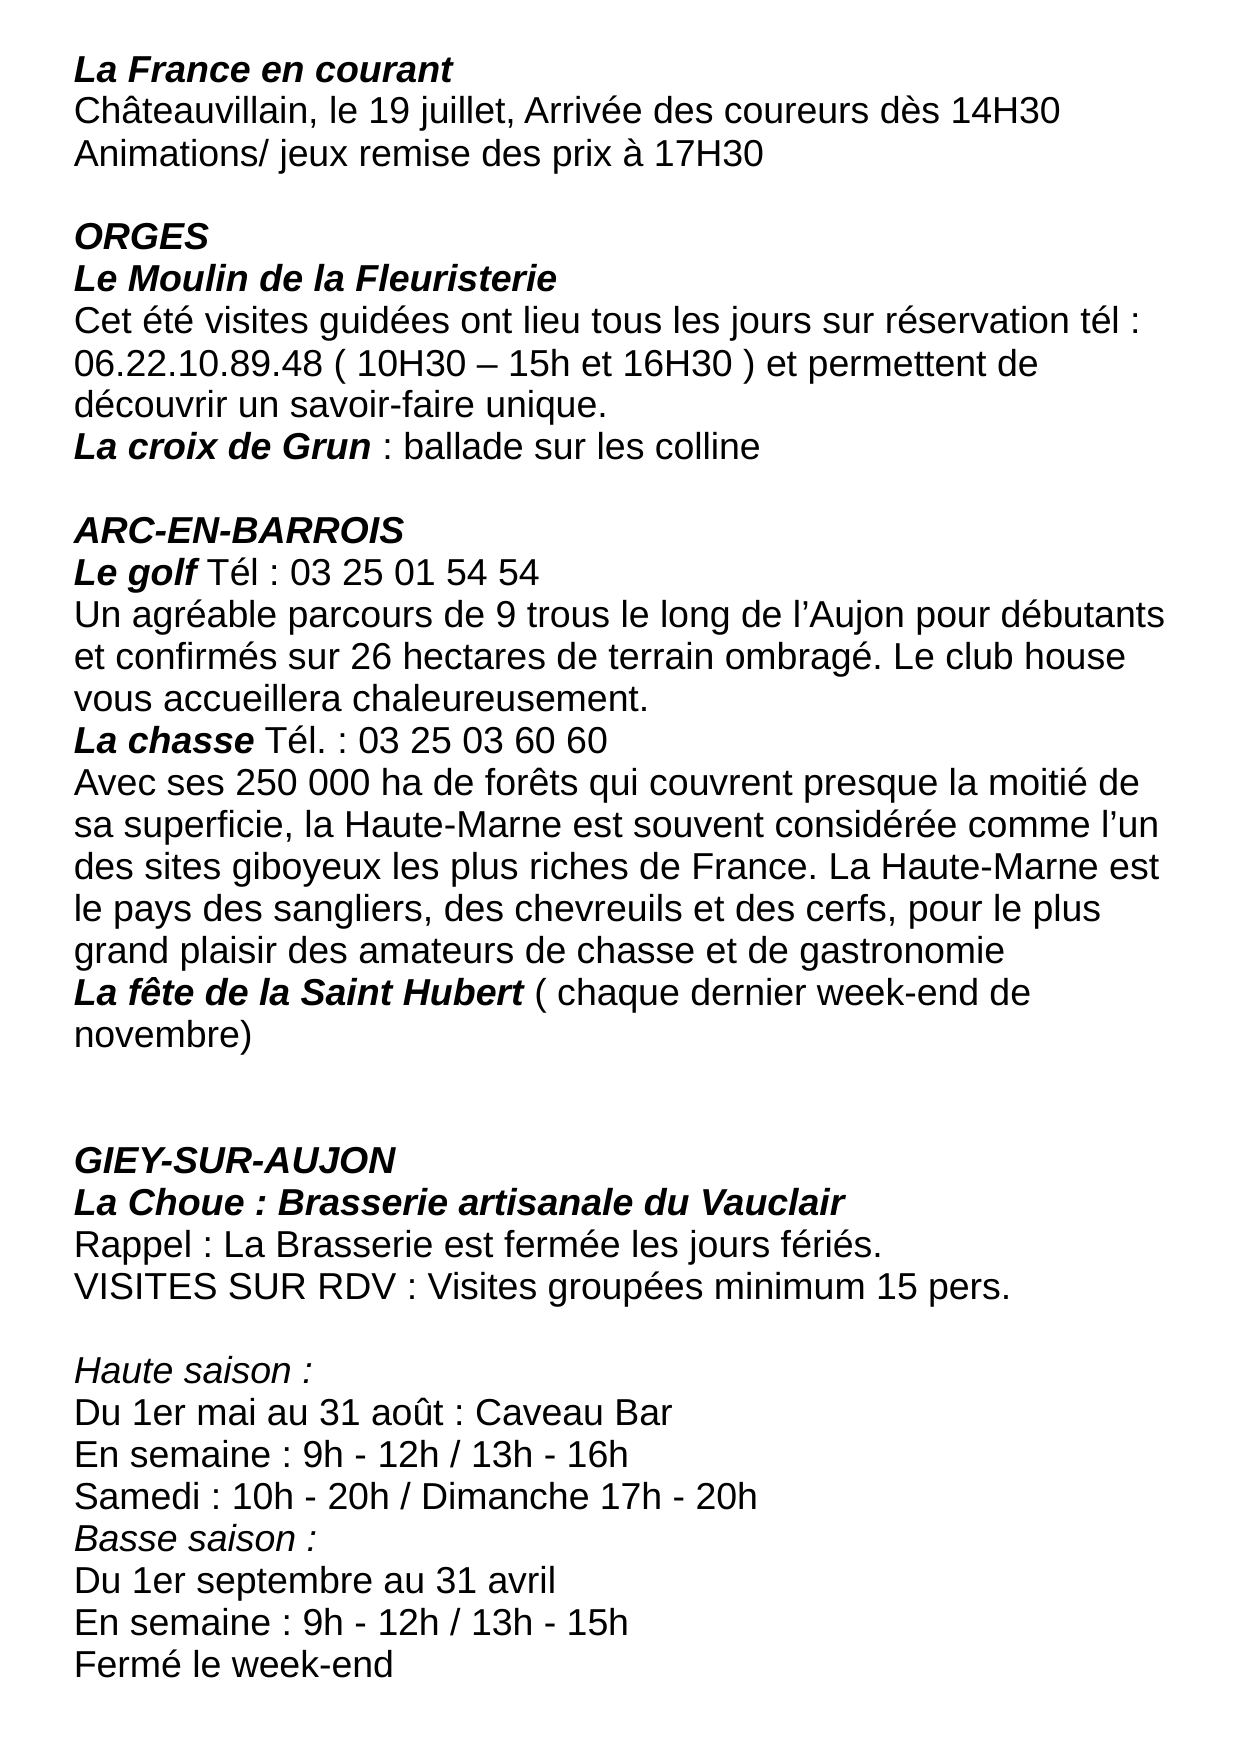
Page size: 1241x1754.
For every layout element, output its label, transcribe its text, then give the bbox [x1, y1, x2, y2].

text_box La France en courant Châteauvillain, le 19 juillet, Arrivée des coureurs dès 14H30 Animations/ jeux remise des prix à 17H30 ORGES Le Moulin de la Fleuristerie Cet été visites guidées ont lieu tous les jours sur réservation tél : 06.22.10.89.48 ( 10H30 – 15h et 16H30 ) et permettent de découvrir un savoir-faire unique. La croix de Grun : ballade sur les colline ARC-EN-BARROIS Le golf Tél : 03 25 01 54 54 Un agréable parcours de 9 trous le long de l’Aujon pour débutants et confirmés sur 26 hectares de terrain ombragé. Le club house vous accueillera chaleureusement. La chasse Tél. : 03 25 03 60 60 Avec ses 250 000 ha de forêts qui couvrent presque la moitié de sa superficie, la Haute-Marne est souvent considérée comme l’un des sites giboyeux les plus riches de France. La Haute-Marne est le pays des sangliers, des chevreuils et des cerfs, pour le plus grand plaisir des amateurs de chasse et de gastronomie La fête de la Saint Hubert ( chaque dernier week-end de novembre) GIEY-SUR-AUJON La Choue : Brasserie artisanale du Vauclair Rappel : La Brasserie est fermée les jours fériés. VISITES SUR RDV : Visites groupées minimum 15 pers. Haute saison : Du 1er mai au 31 août : Caveau Bar En semaine : 9h - 12h / 13h - 16h Samedi : 10h - 20h / Dimanche 17h - 20h Basse saison : Du 1er septembre au 31 avril En semaine : 9h - 12h / 13h - 15h Fermé le week-end [59, 40, 1201, 1754]
